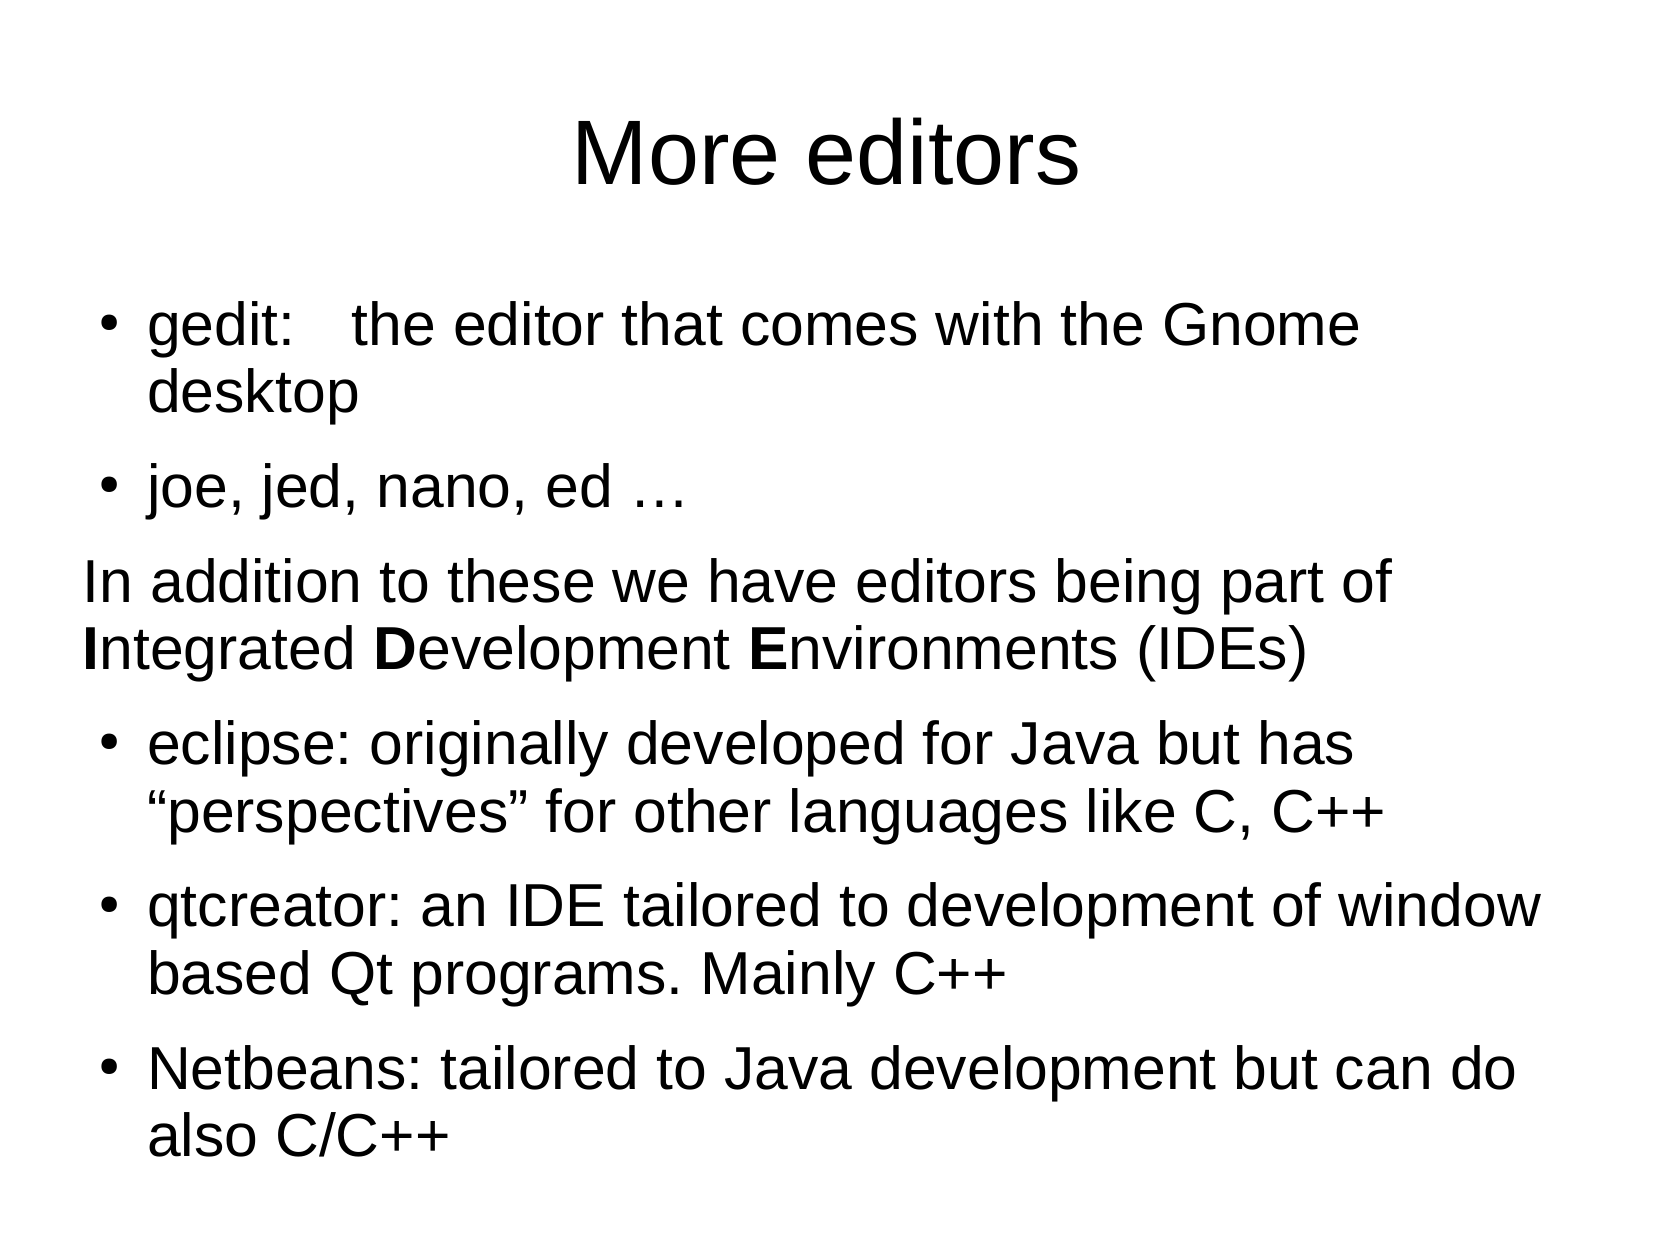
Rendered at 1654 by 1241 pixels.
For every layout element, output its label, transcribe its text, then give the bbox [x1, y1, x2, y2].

list gedit: the editor that comes with the Gnome desktop joe, jed, nano, ed … In addition to these we have editors being part of Integrated Development Environments (IDEs) eclipse: originally developed for Java but has “perspectives” for other languages like C, C++ qtcreator: an IDE tailored to development of window based Qt programs. Mainly C++ Netbeans: tailored to Java development but can do also C/C++ [82, 290, 1571, 1171]
title More editors [82, 49, 1571, 257]
